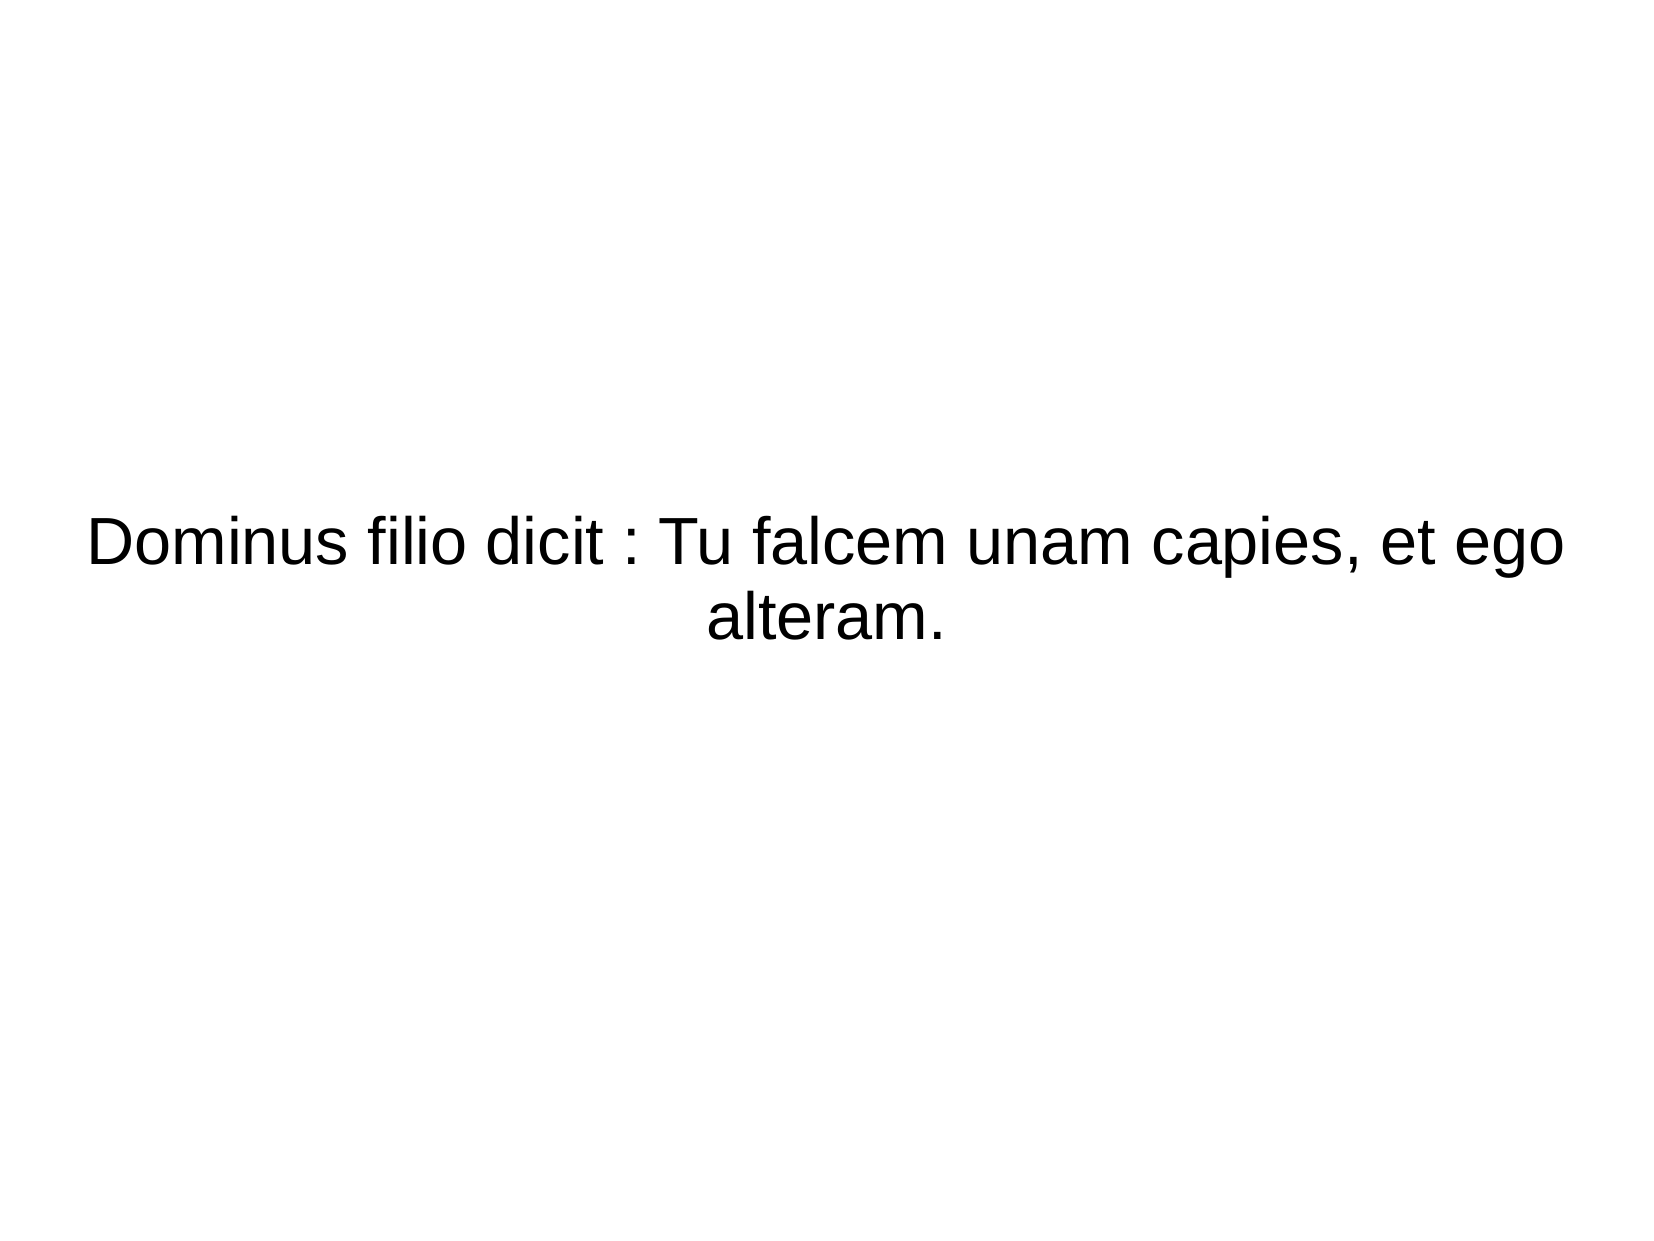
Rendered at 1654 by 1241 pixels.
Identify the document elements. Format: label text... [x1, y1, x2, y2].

subtitle Dominus filio dicit : Tu falcem unam capies, et ego alteram. [82, 56, 1571, 1102]
